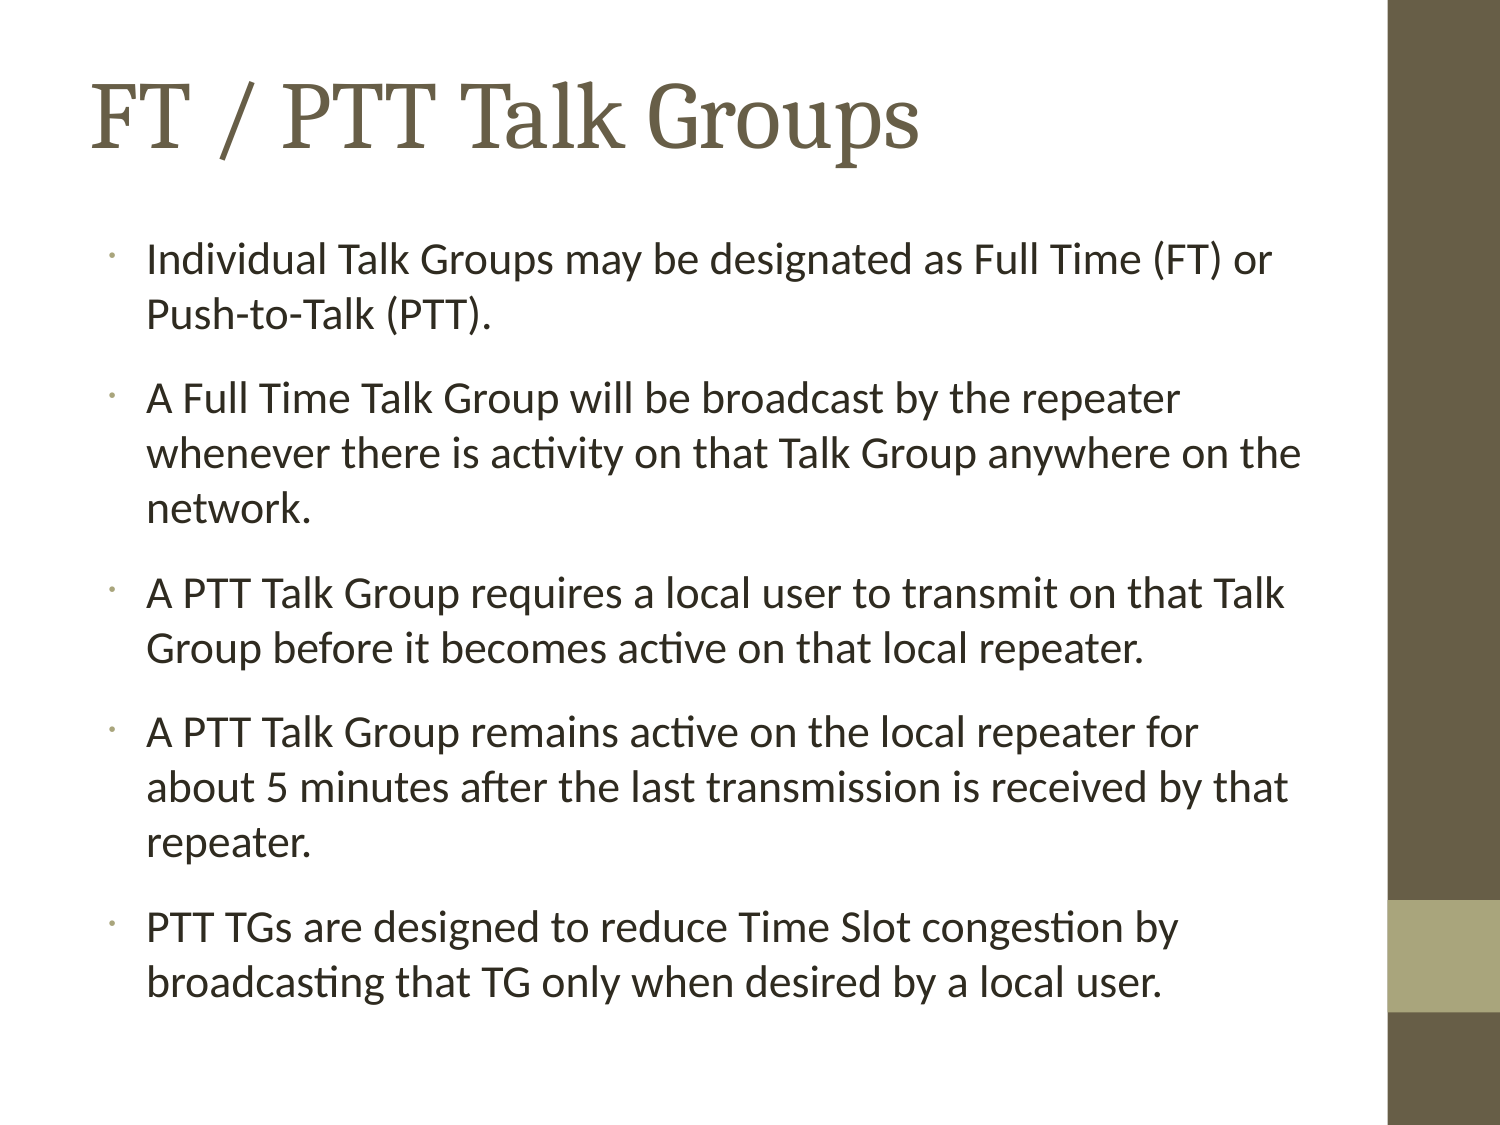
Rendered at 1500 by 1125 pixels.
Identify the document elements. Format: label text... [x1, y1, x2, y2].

list Individual Talk Groups may be designated as Full Time (FT) or Push-to-Talk (PTT). A Full Time Talk Group will be broadcast by the repeater whenever there is activity on that Talk Group anywhere on the network. A PTT Talk Group requires a local user to transmit on that Talk Group before it becomes active on that local repeater. A PTT Talk Group remains active on the local repeater for about 5 minutes after the last transmission is received by that repeater. PTT TGs are designed to reduce Time Slot congestion by broadcasting that TG only when desired by a local user. [75, 221, 1325, 1009]
title FT / PTT Talk Groups [75, 45, 1325, 221]
